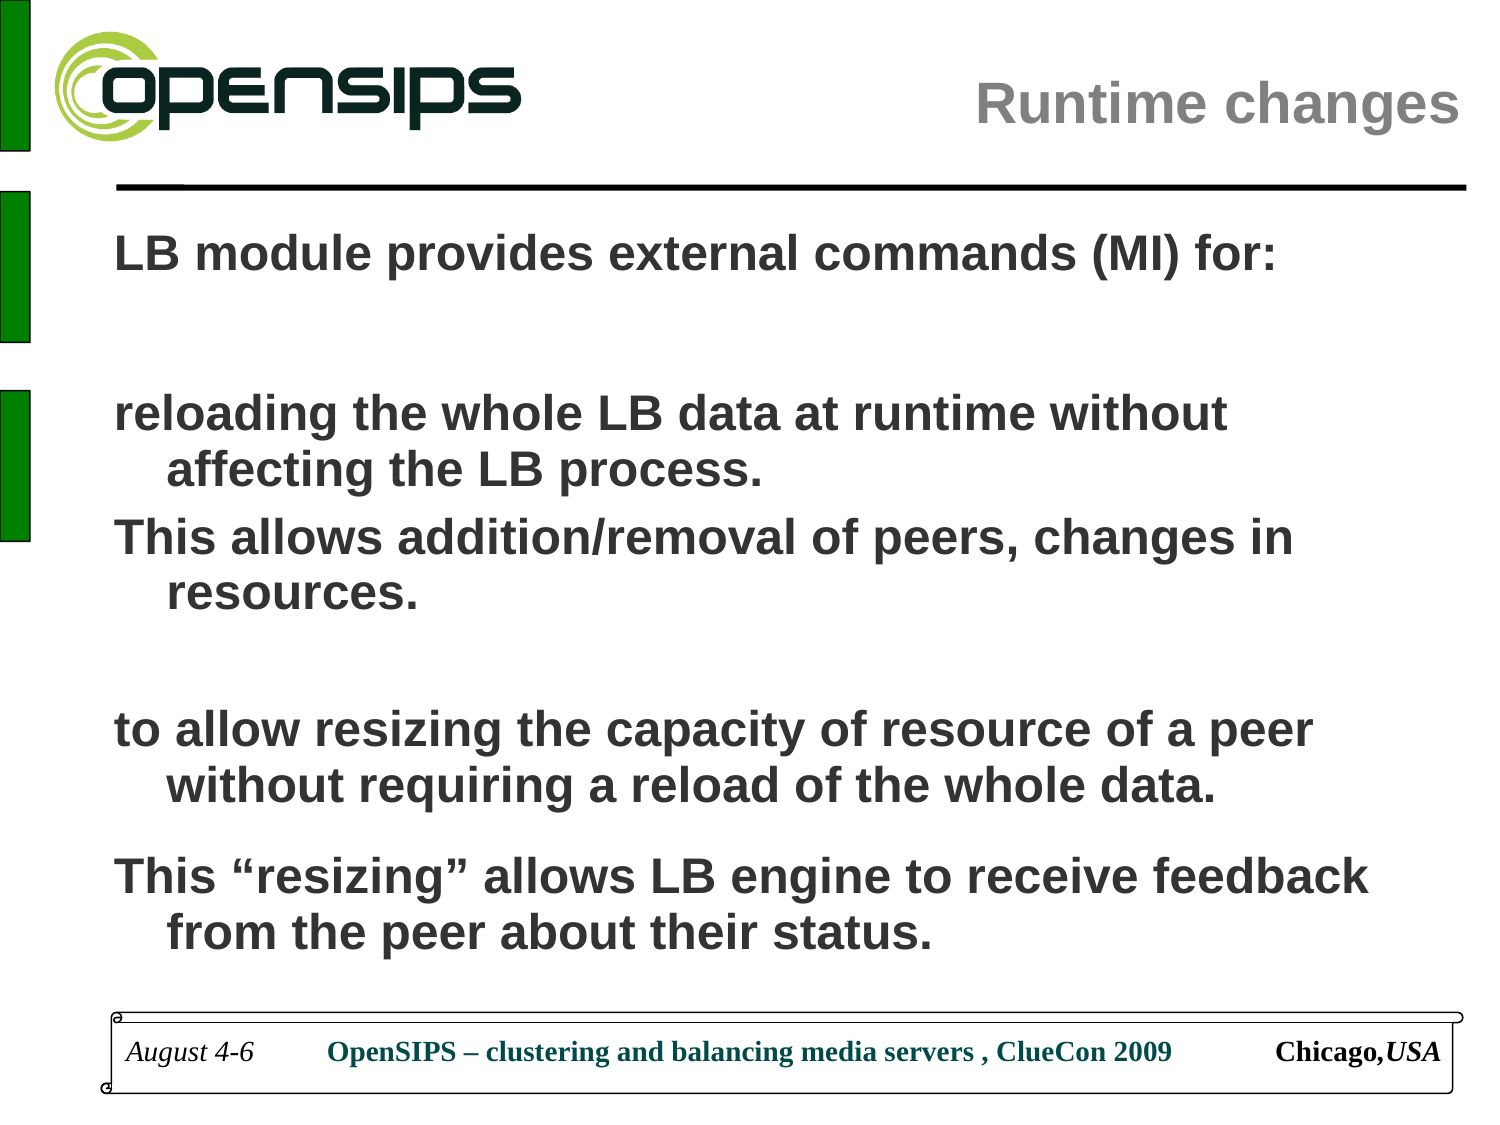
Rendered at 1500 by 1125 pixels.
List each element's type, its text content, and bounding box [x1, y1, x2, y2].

list LB module provides external commands (MI) for: reloading the whole LB data at runtime without affecting the LB process. This allows addition/removal of peers, changes in resources. to allow resizing the capacity of resource of a peer without requiring a reload of the whole data. This “resizing” allows LB engine to receive feedback from the peer about their status. [112, 224, 1424, 1052]
title Runtime changes [299, 44, 1462, 180]
picture [51, 27, 532, 148]
